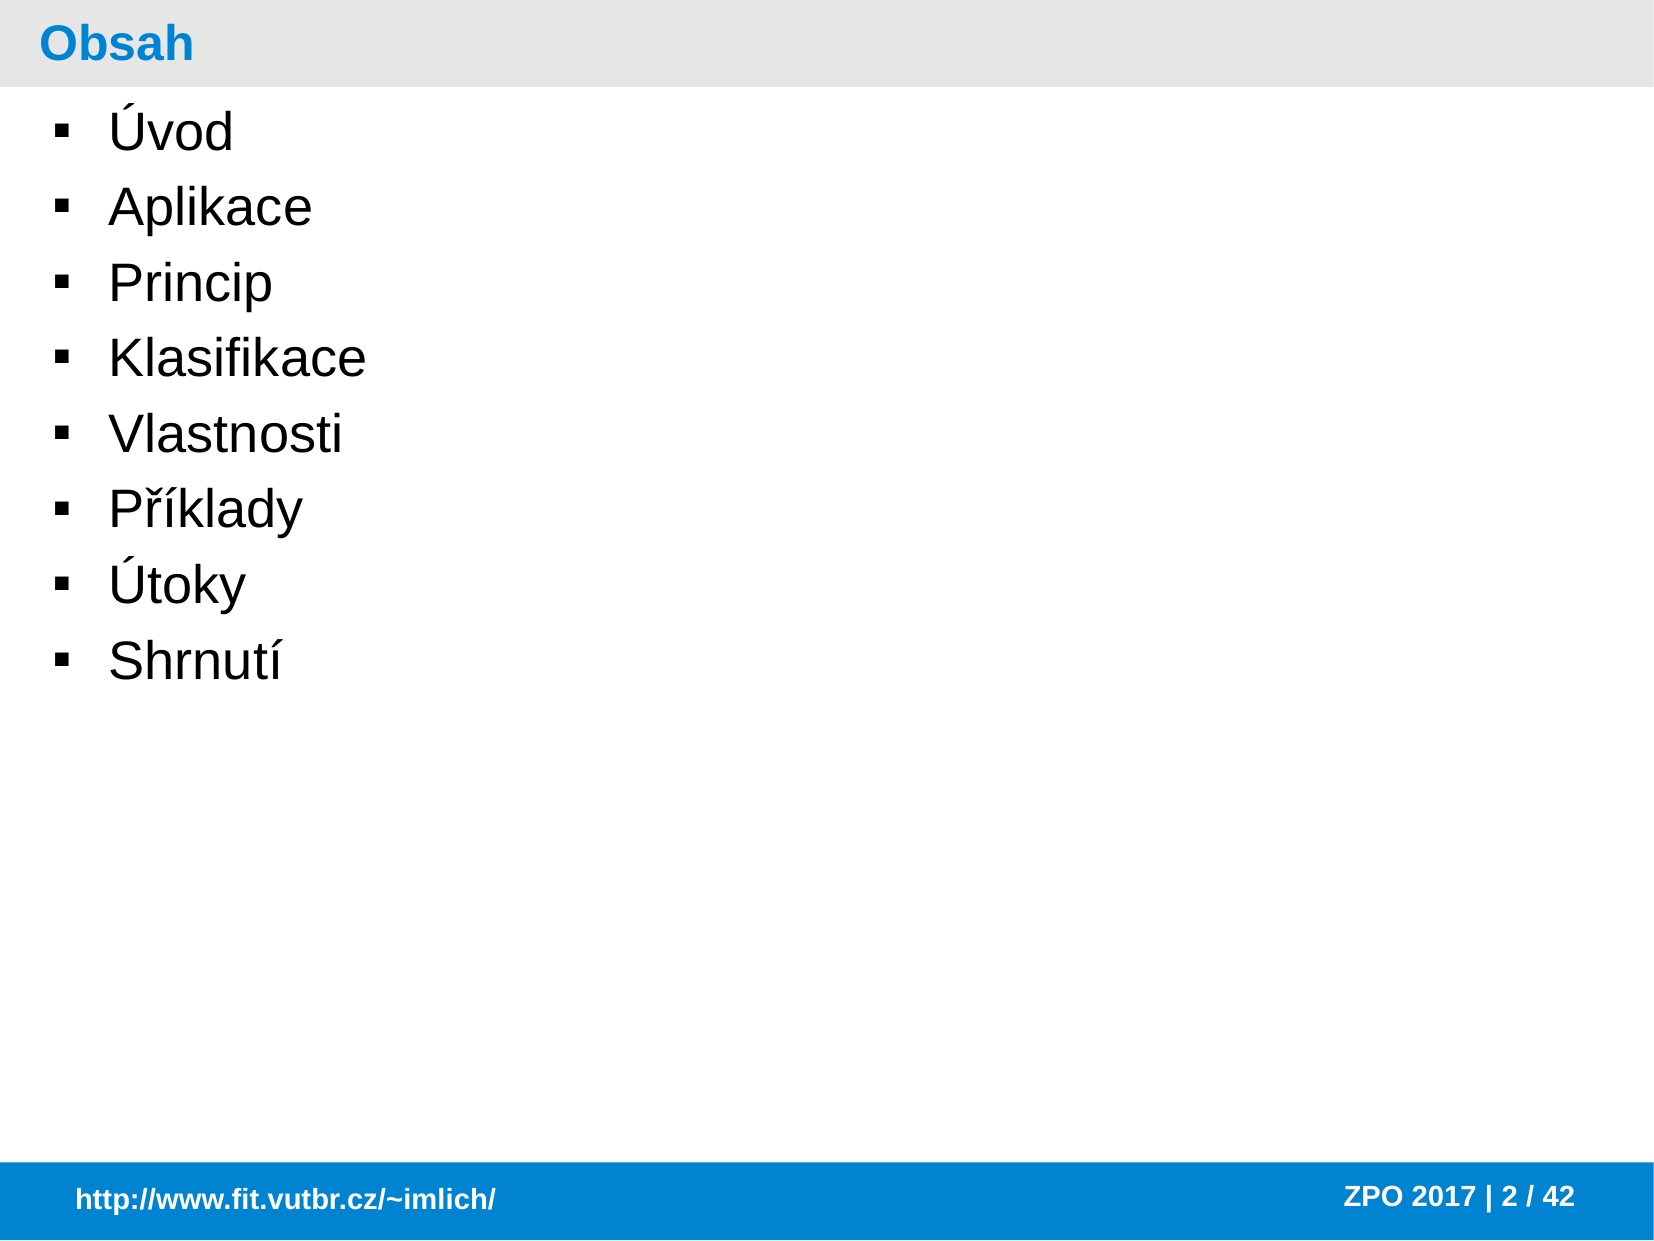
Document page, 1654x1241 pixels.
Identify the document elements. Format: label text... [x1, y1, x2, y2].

title Obsah [39, 5, 1615, 81]
list Úvod Aplikace Princip Klasifikace Vlastnosti Příklady Útoky Shrnutí [37, 101, 1613, 1126]
